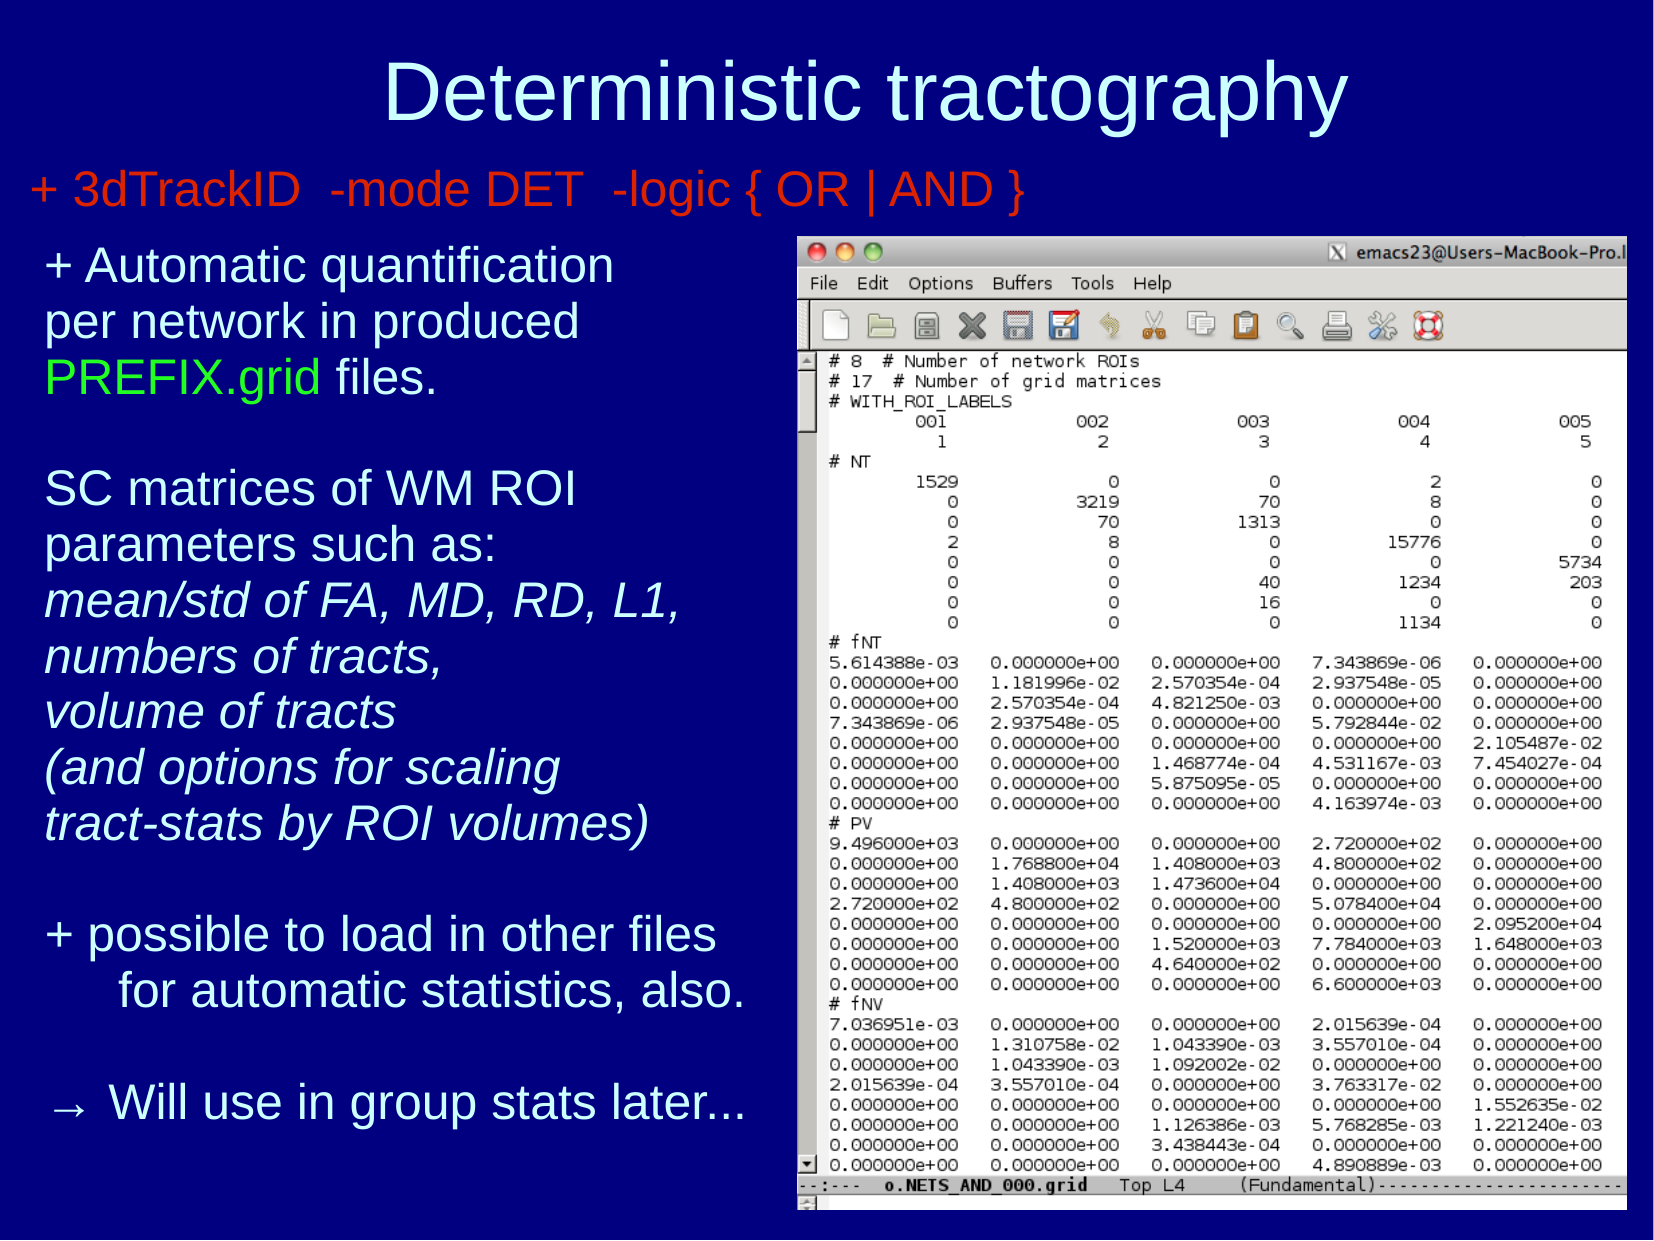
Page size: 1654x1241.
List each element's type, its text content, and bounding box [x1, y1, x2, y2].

picture [797, 236, 1627, 1210]
text_box + 3dTrackID -mode DET -logic { OR | AND } [14, 153, 1041, 281]
text_box + Automatic quantification per network in produced PREFIX.grid files. SC matrices of WM ROI parameters such as: mean/std of FA, MD, RD, L1, numbers of tracts, volume of tracts (and options for scaling tract-stats by ROI volumes) + possible to load in other files for automatic statistics, also. → Will use in group stats later... [29, 230, 763, 1138]
title Deterministic tractography [106, 23, 1627, 160]
